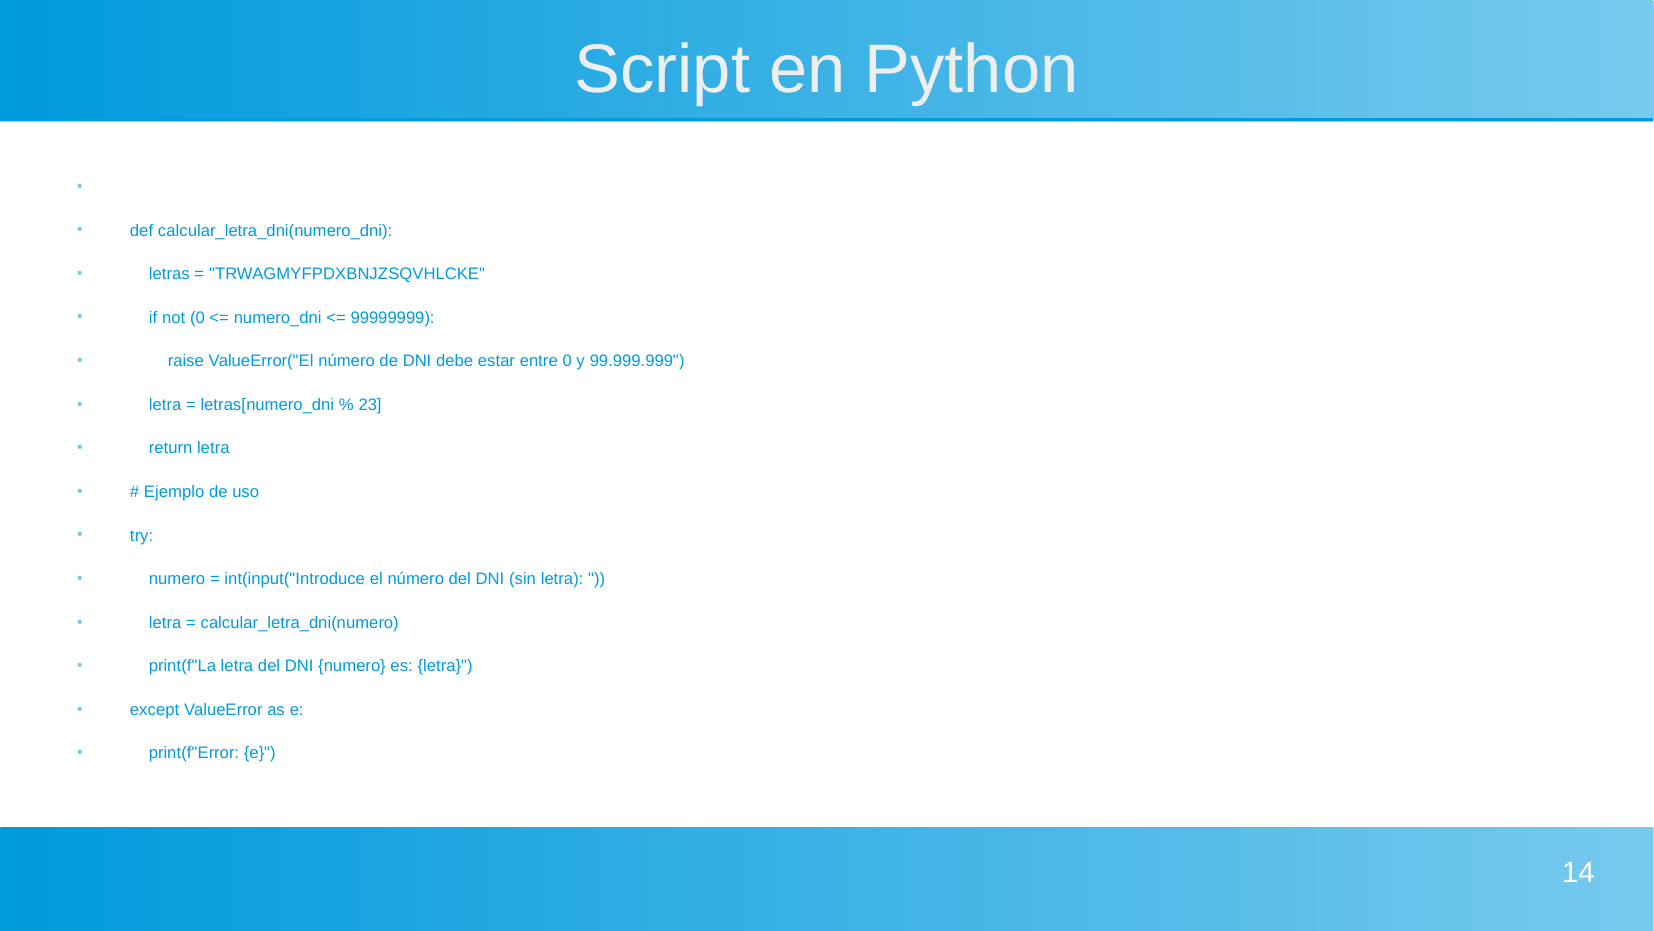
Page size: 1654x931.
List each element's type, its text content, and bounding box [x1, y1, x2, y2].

list def calcular_letra_dni(numero_dni): letras = "TRWAGMYFPDXBNJZSQVHLCKE" if not (0 <= numero_dni <= 99999999): raise ValueError("El número de DNI debe estar entre 0 y 99.999.999") letra = letras[numero_dni % 23] return letra # Ejemplo de uso try: numero = int(input("Introduce el número del DNI (sin letra): ")) letra = calcular_letra_dni(numero) print(f"La letra del DNI {numero} es: {letra}") except ValueError as e: print(f"Error: {e}") [59, 177, 1595, 768]
title Script en Python [59, 29, 1595, 108]
